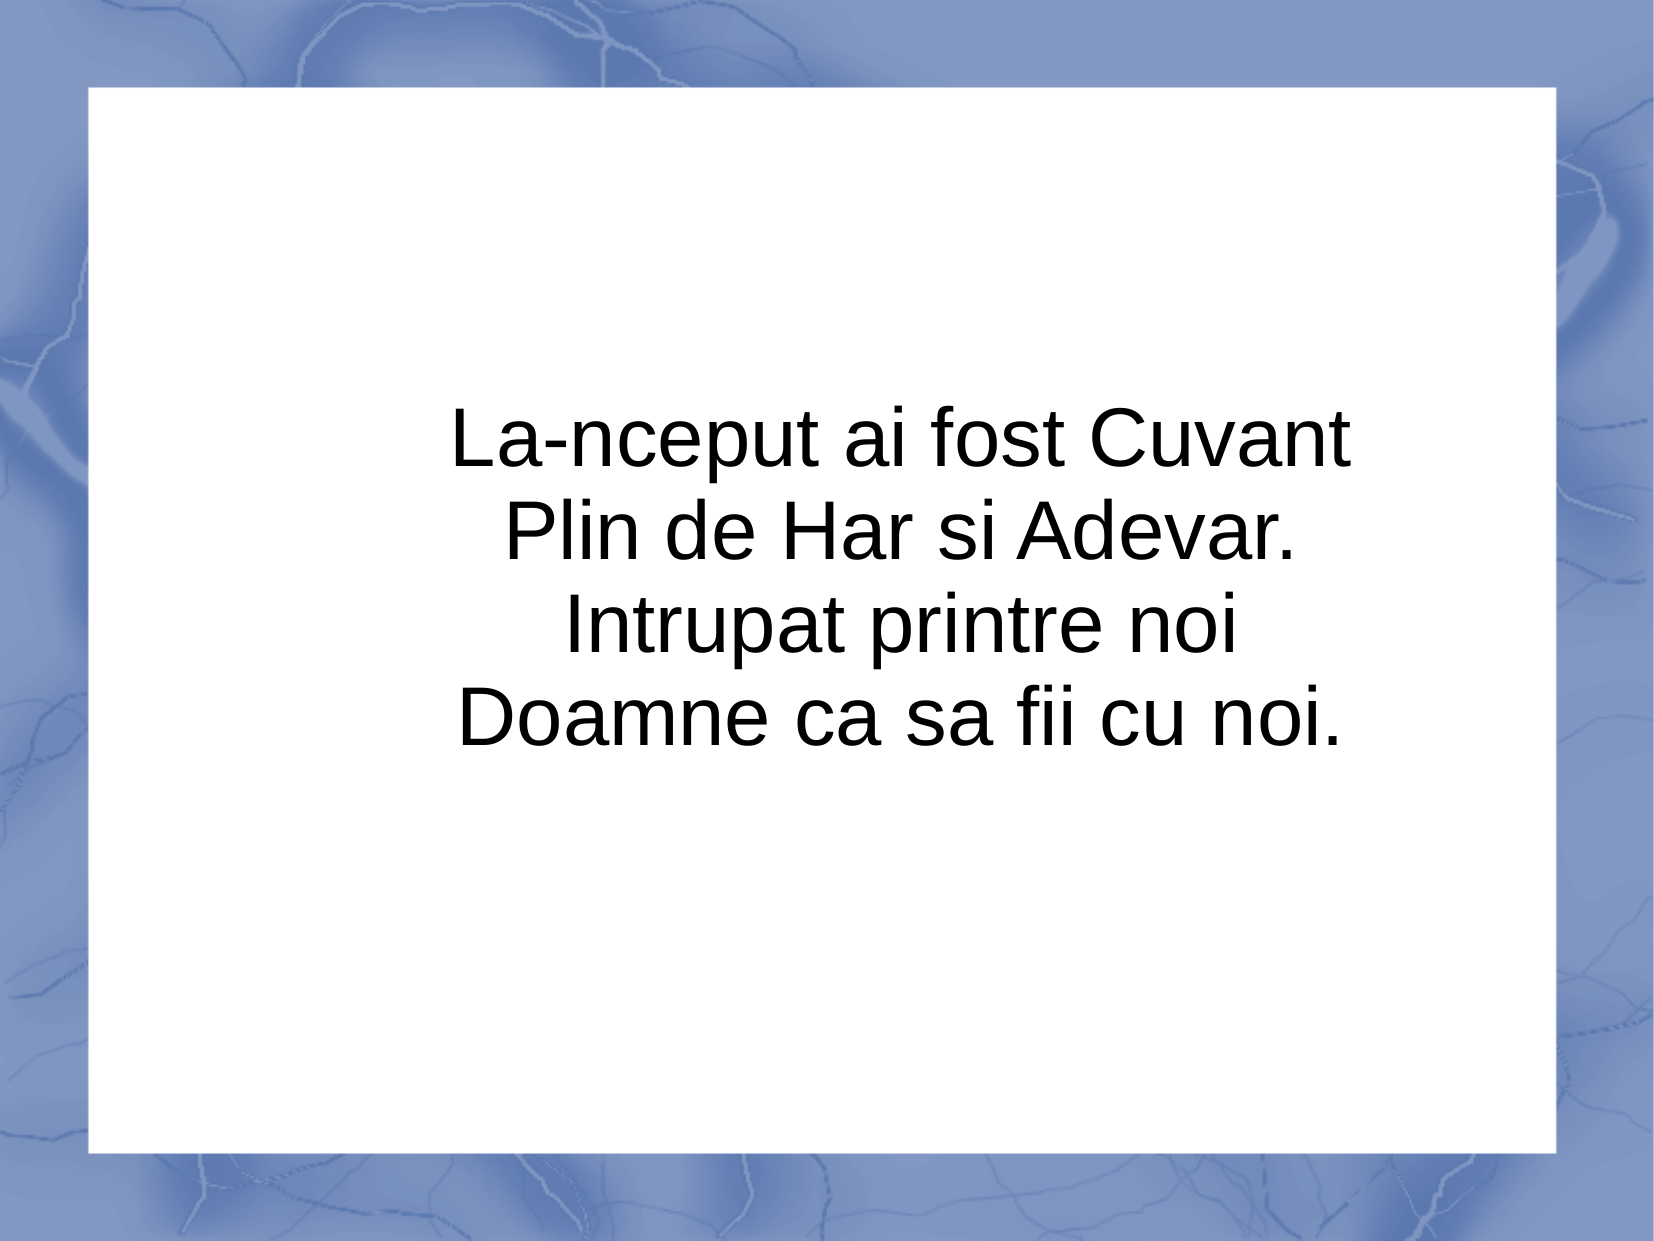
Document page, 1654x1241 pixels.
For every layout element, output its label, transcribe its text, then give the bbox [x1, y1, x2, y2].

text_box La-nceput ai fost Cuvant Plin de Har si Adevar. Intrupat printre noi Doamne ca sa fii cu noi. [355, 383, 1447, 894]
picture [0, 0, 1654, 1241]
